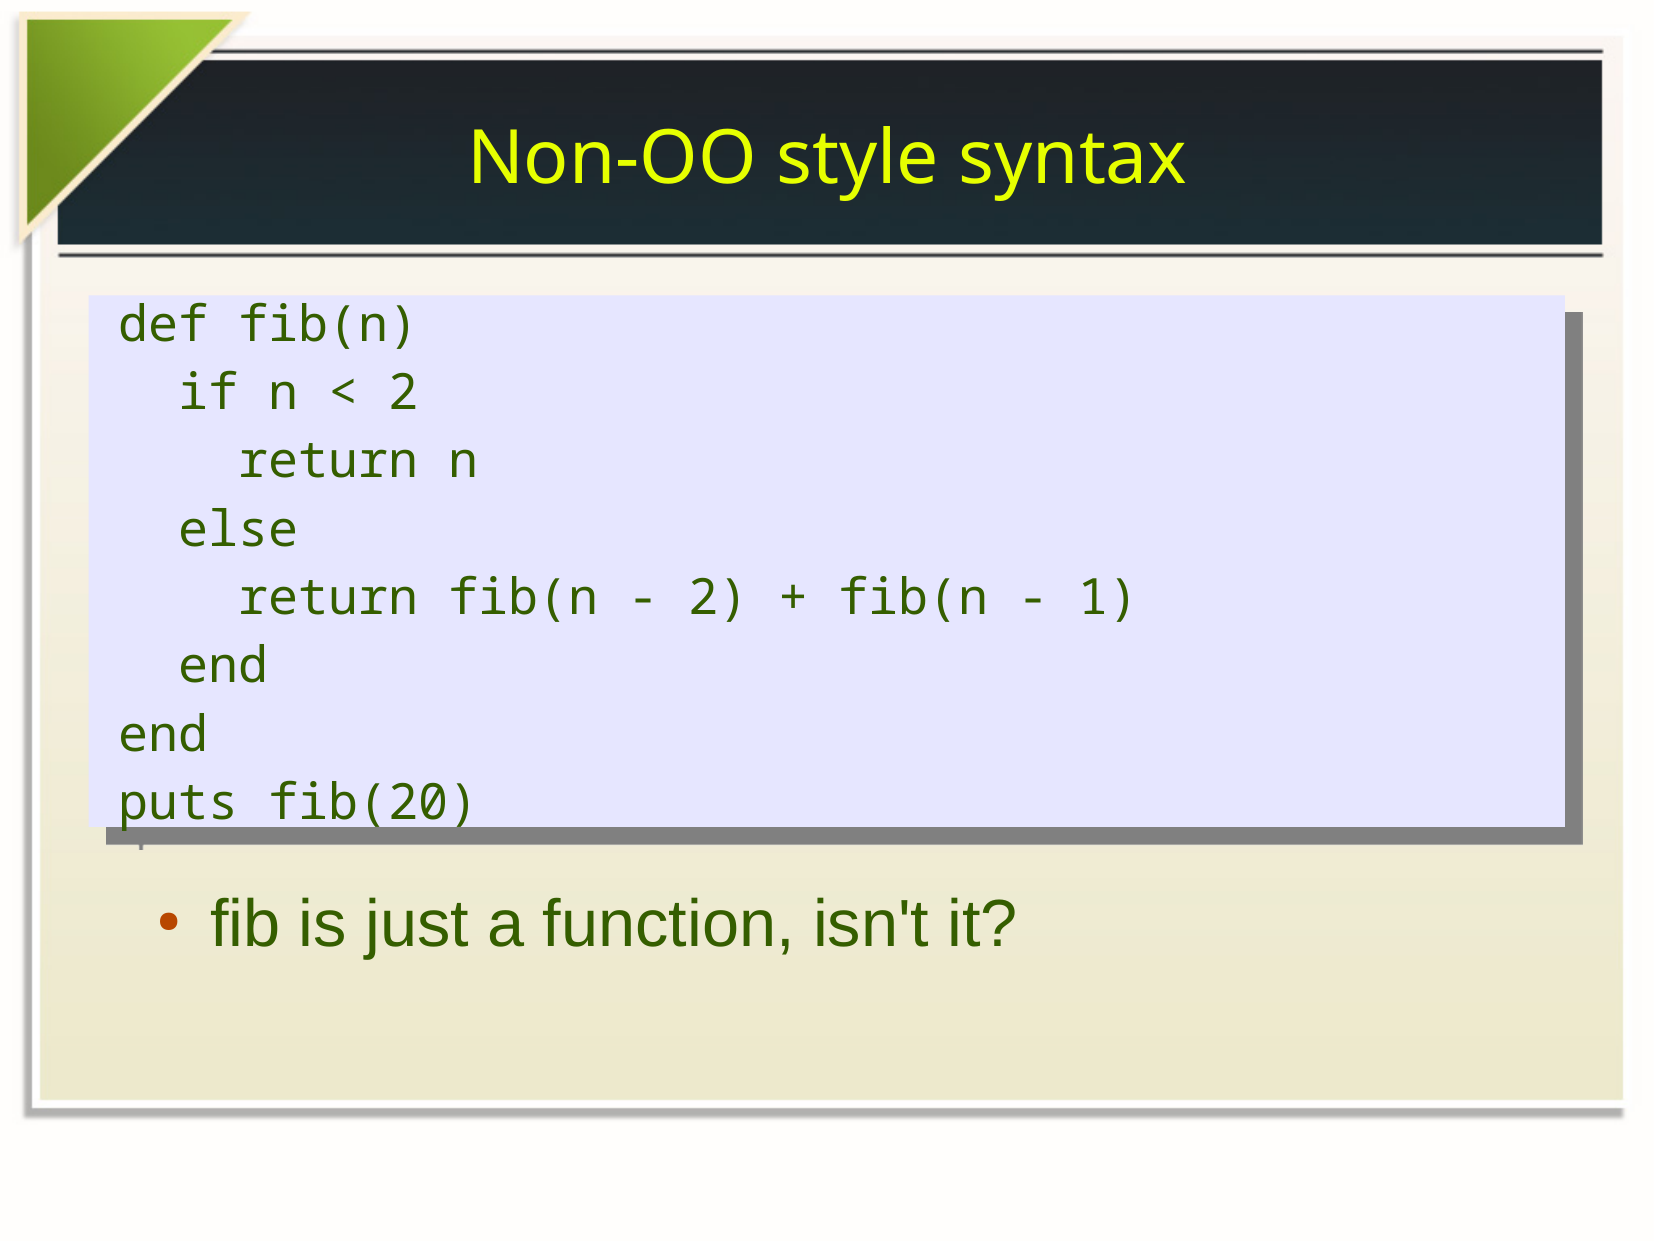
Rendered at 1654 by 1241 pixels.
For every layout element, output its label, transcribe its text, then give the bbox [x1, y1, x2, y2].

list fib is just a function, isn't it? [121, 885, 1534, 1004]
title Non-OO style syntax [121, 73, 1534, 237]
text_box def fib(n) if n < 2 return n else return fib(n - 2) + fib(n - 1) end end puts fib(20) [88, 295, 1565, 827]
picture [0, 0, 1654, 1241]
